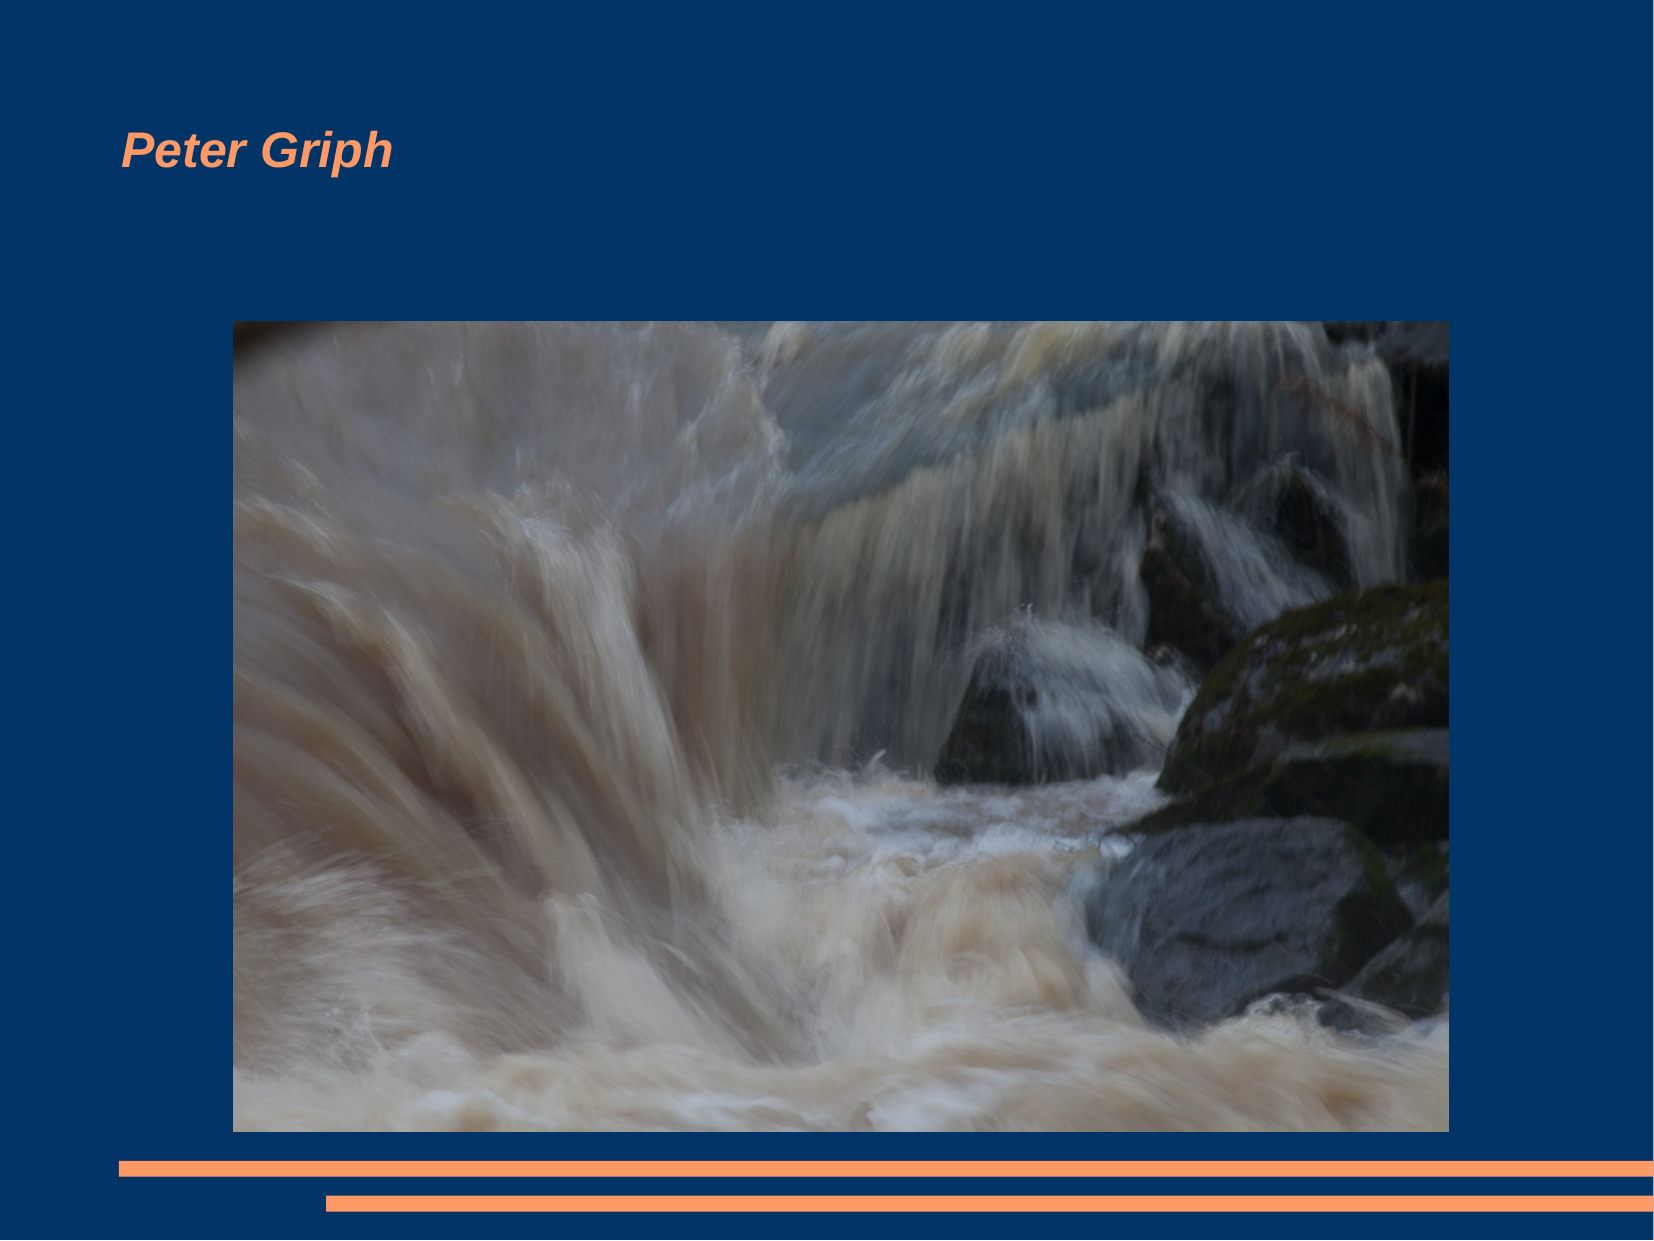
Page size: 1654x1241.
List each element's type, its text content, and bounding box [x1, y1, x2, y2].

picture [233, 321, 1449, 1132]
title Peter Griph [121, 46, 1534, 254]
